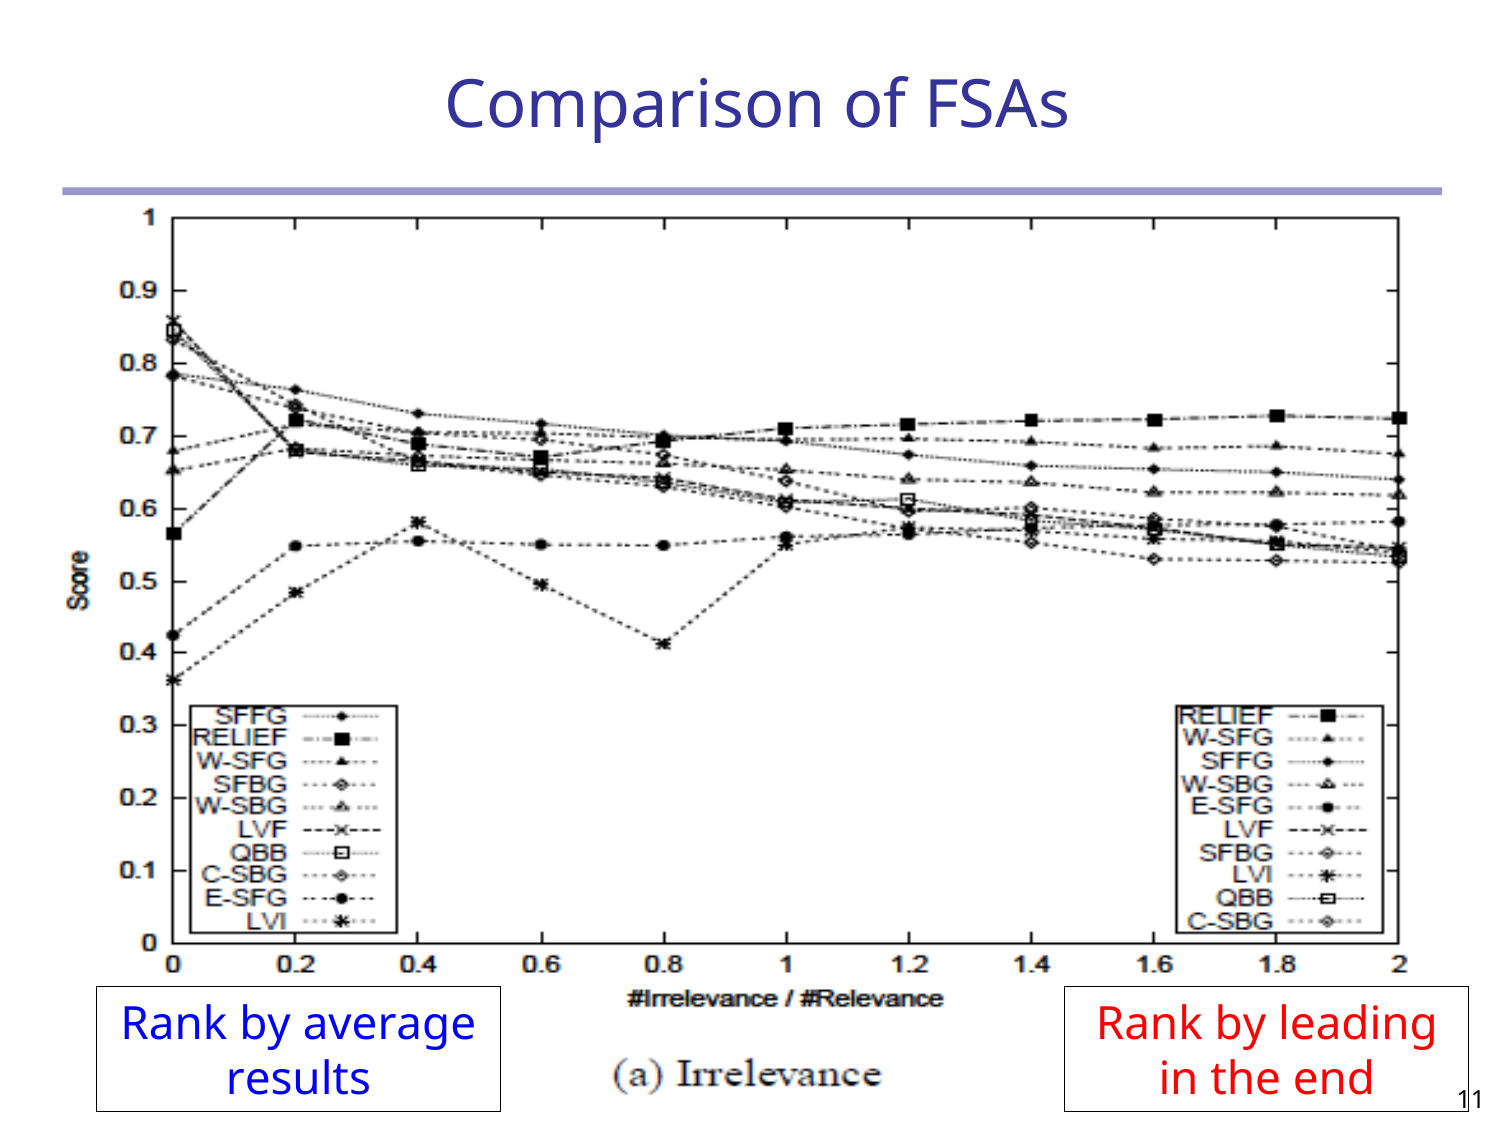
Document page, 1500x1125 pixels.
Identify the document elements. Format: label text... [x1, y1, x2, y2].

list [62, 148, 1426, 196]
picture [60, 196, 1441, 1125]
title Comparison of FSAs [60, 32, 1456, 170]
text_box Rank by average results [96, 986, 501, 1112]
text_box Rank by leading in the end [1064, 986, 1469, 1112]
text_box <number> [1441, 1050, 1500, 1125]
